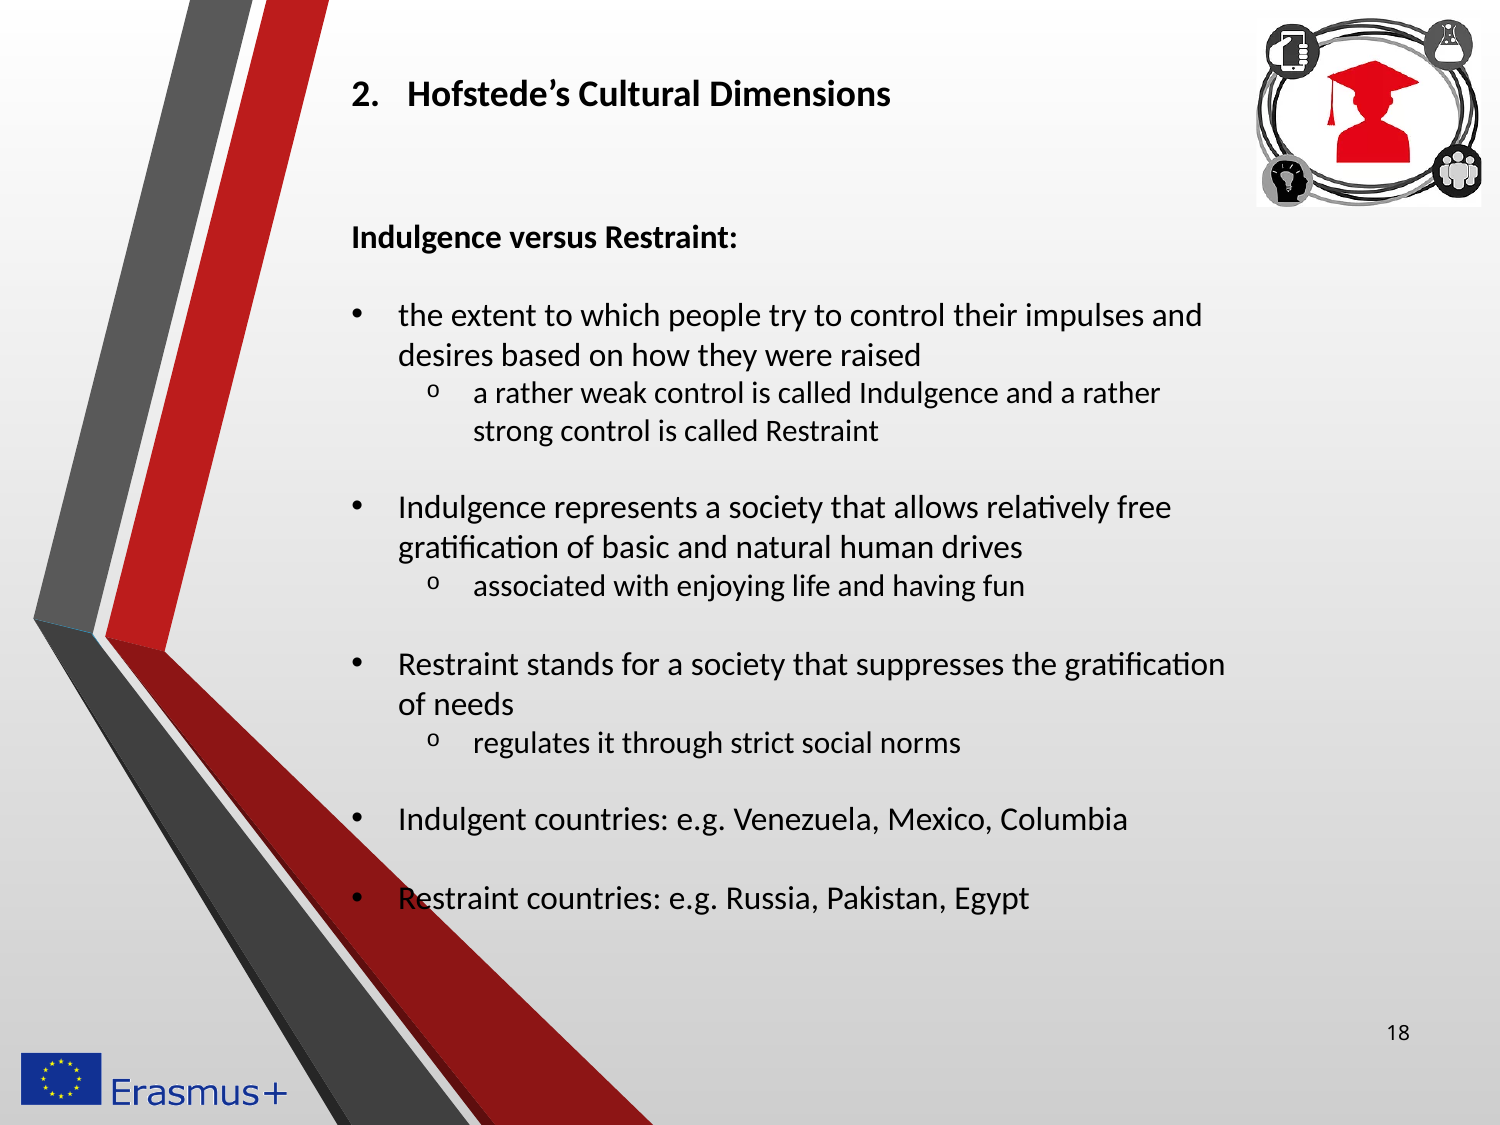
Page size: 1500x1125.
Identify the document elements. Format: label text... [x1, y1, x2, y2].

picture [5, 1037, 302, 1120]
slide_number <numer> [1357, 1003, 1425, 1064]
text_box Indulgence versus Restraint: the extent to which people try to control their impulses and desires based on how they were raised a rather weak control is called Indulgence and a rather strong control is called Restraint Indulgence represents a society that allows relatively free gratification of basic and natural human drives associated with enjoying life and having fun Restraint stands for a society that suppresses the gratification of needs regulates it through strict social norms Indulgent countries: e.g. Venezuela, Mexico, Columbia Restraint countries: e.g. Russia, Pakistan, Egypt [336, 208, 1258, 925]
picture [1256, 18, 1482, 207]
chart [1257, 19, 1483, 209]
text_box Hofstede’s Cultural Dimensions [336, 61, 1247, 122]
